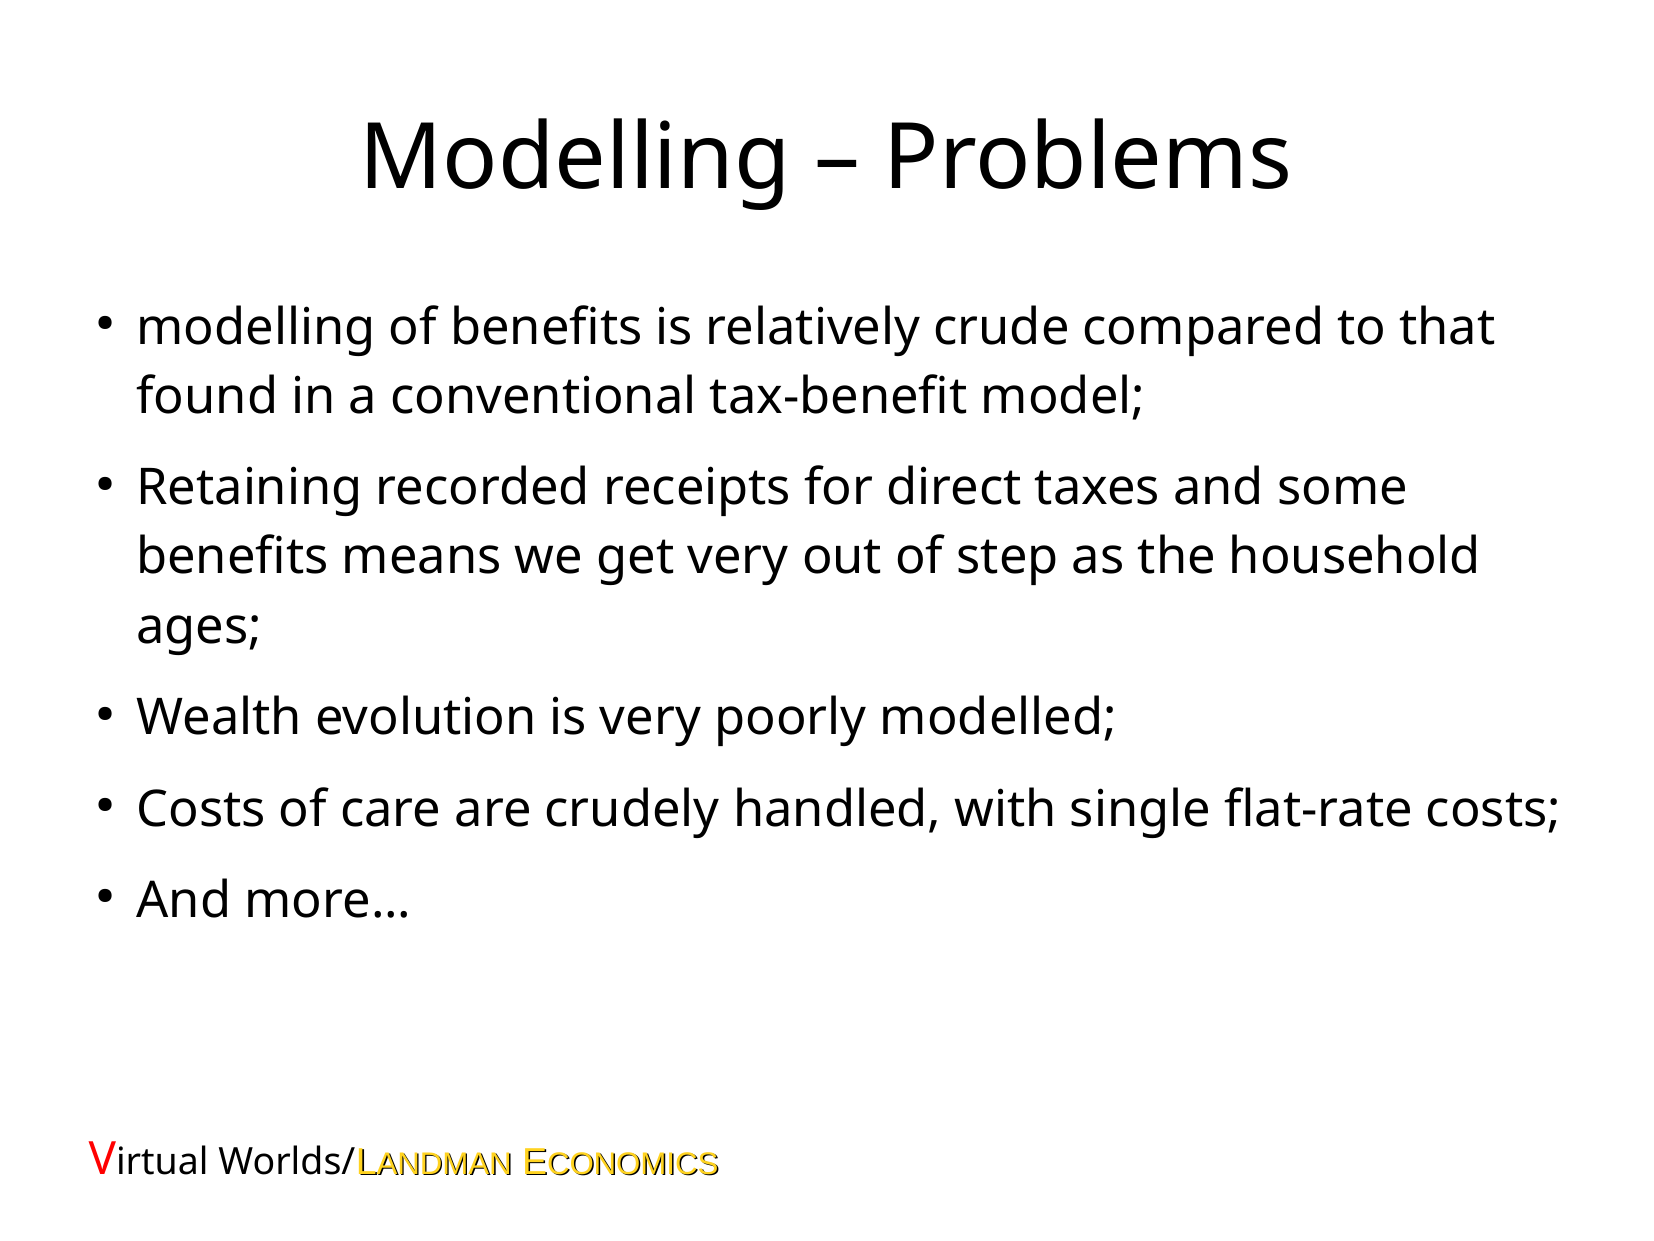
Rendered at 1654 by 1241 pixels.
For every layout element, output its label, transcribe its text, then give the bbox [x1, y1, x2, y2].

title Modelling – Problems [82, 49, 1571, 257]
list modelling of benefits is relatively crude compared to that found in a conventional tax-benefit model; Retaining recorded receipts for direct taxes and some benefits means we get very out of step as the household ages; Wealth evolution is very poorly modelled; Costs of care are crudely handled, with single flat-rate costs; And more... [82, 290, 1571, 1010]
